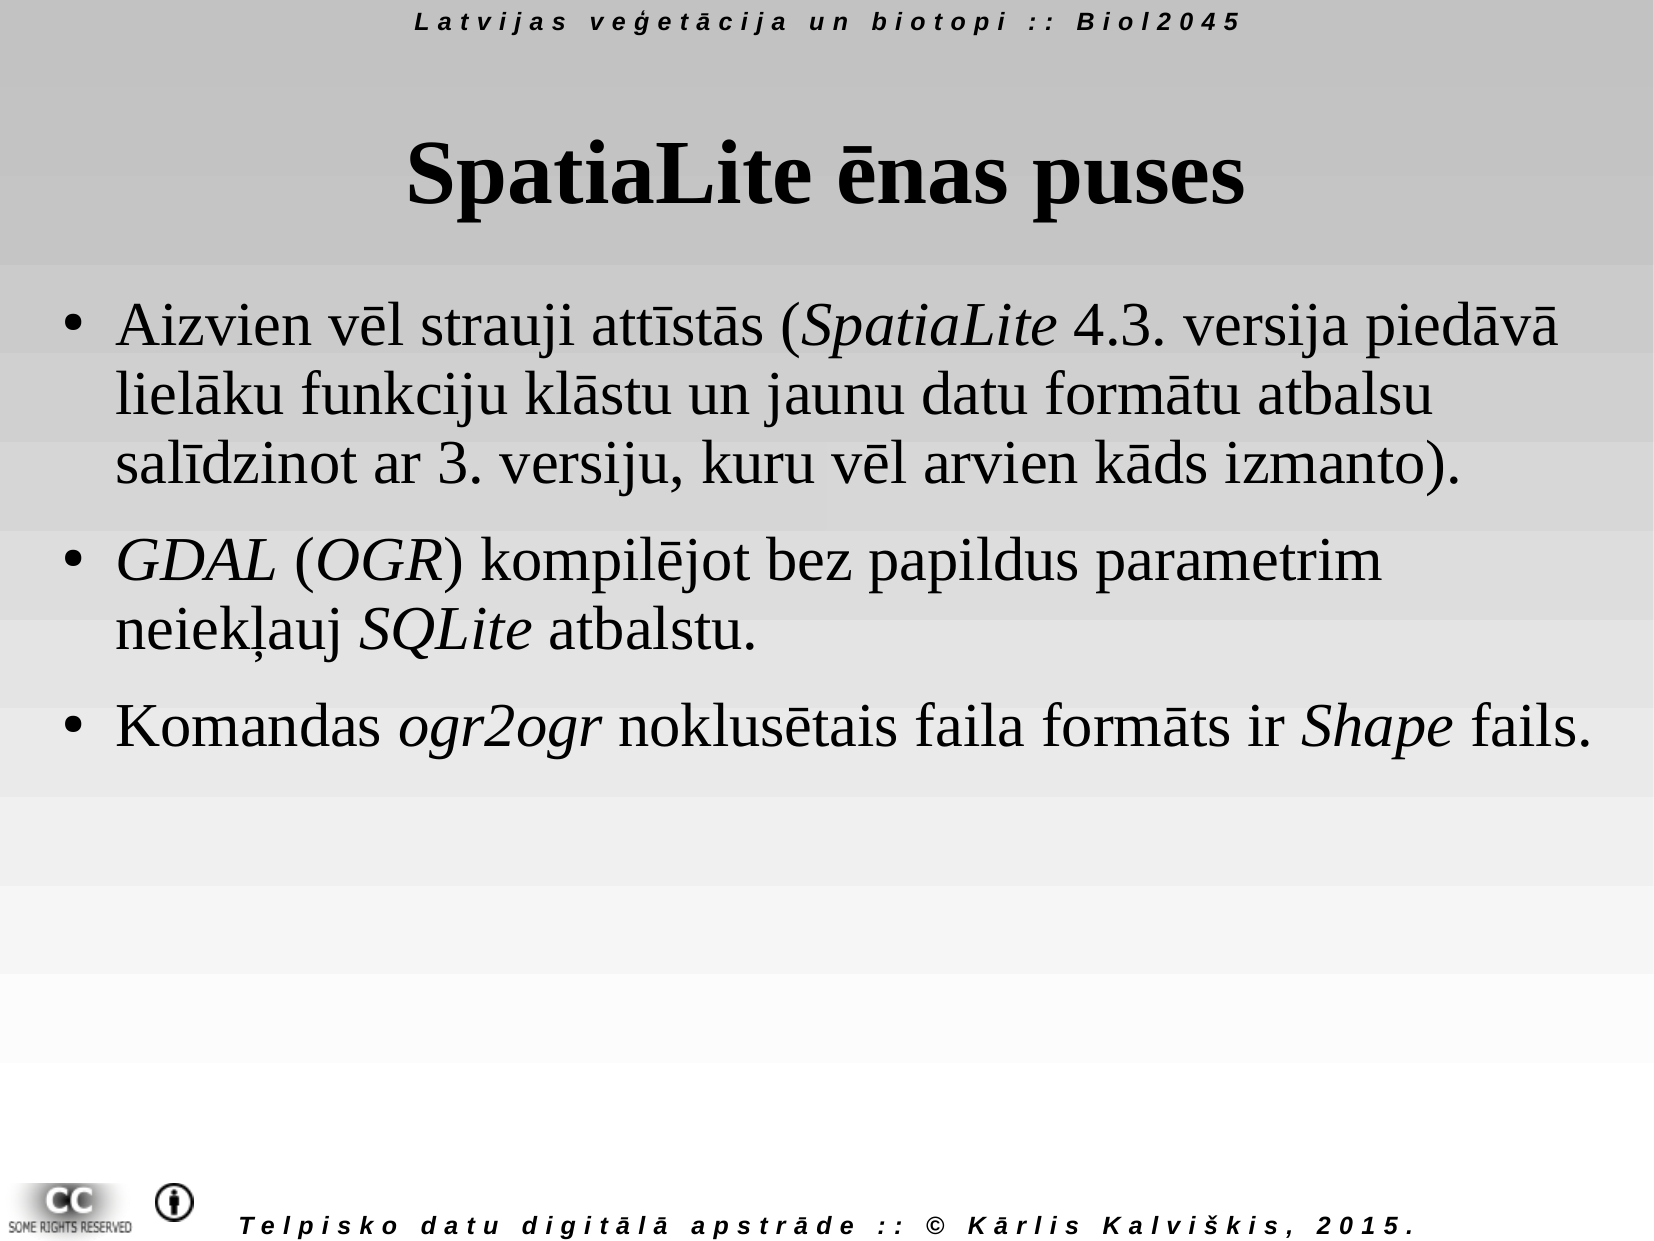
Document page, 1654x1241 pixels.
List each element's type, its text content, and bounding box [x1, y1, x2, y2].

title SpatiaLite ēnas puses [29, 49, 1625, 296]
picture [0, 0, 1654, 1241]
list Aizvien vēl strauji attīstās (SpatiaLite 4.3. versija piedāvā lielāku funkciju klāstu un jaunu datu formātu atbalsu salīdzinot ar 3. versiju, kuru vēl arvien kāds izmanto). GDAL (OGR) kompilējot bez papildus parametrim neiekļauj SQLite atbalstu. Komandas ogr2ogr noklusētais faila formāts ir Shape fails. [44, 289, 1610, 1113]
